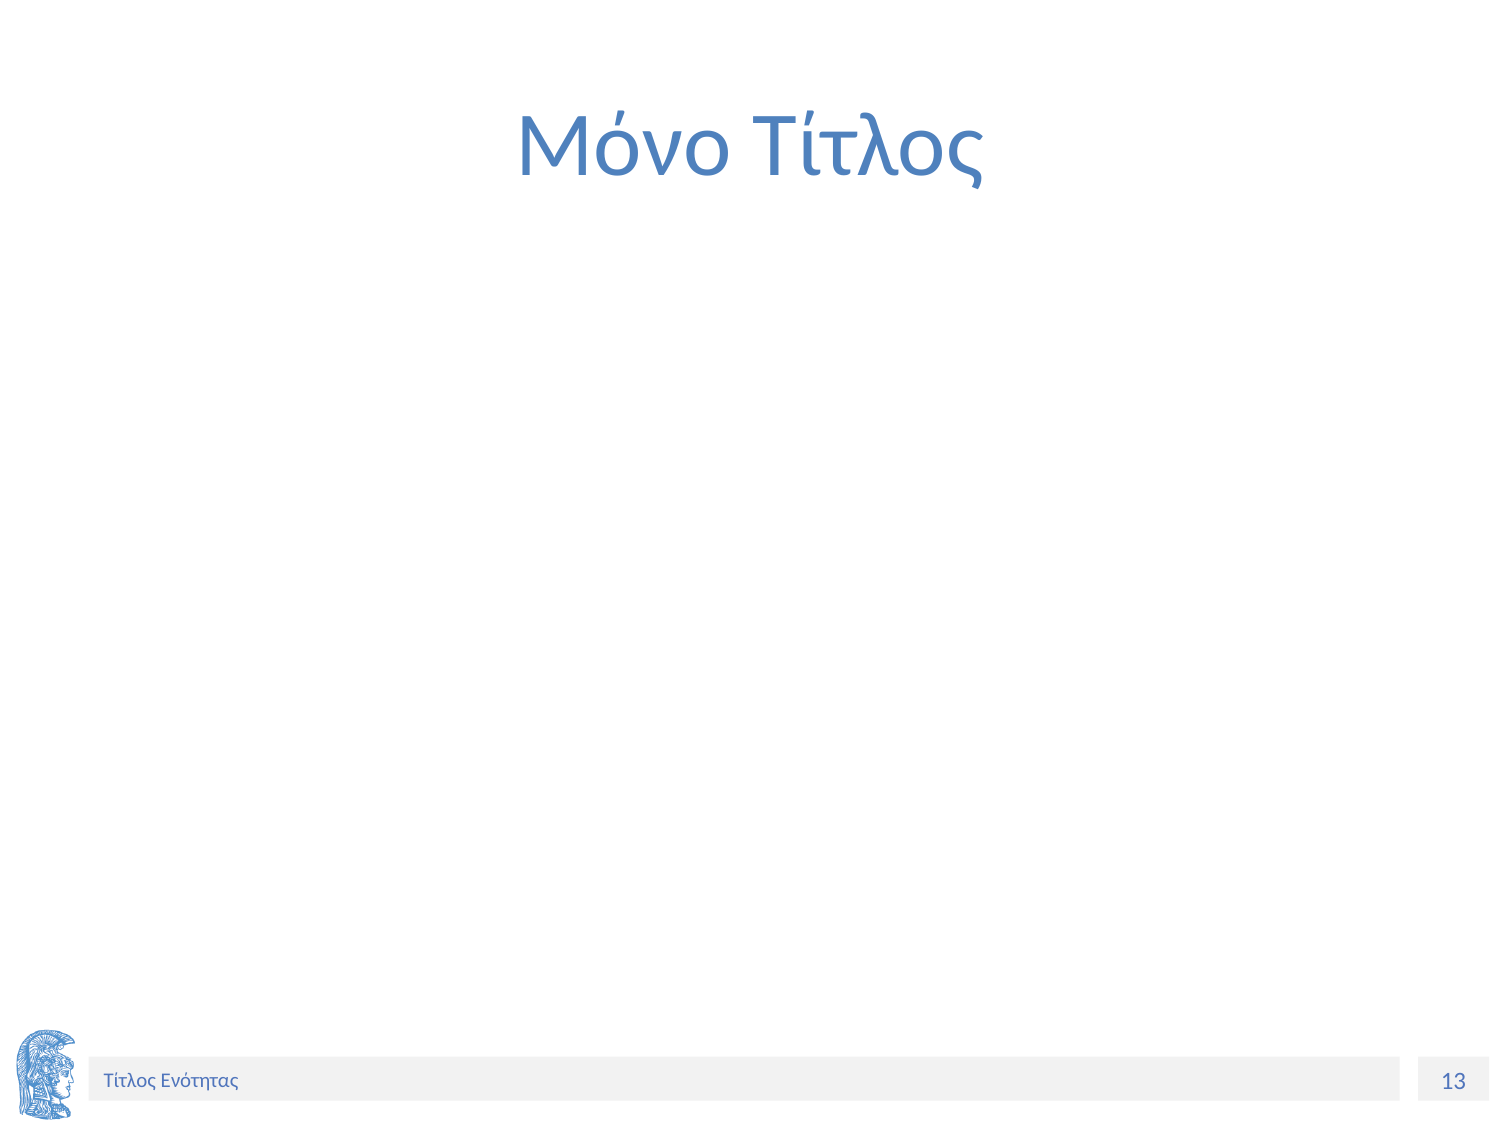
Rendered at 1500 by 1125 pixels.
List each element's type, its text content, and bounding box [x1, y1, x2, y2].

title Μόνο Τίτλος [75, 45, 1426, 233]
picture [9, 1026, 81, 1120]
